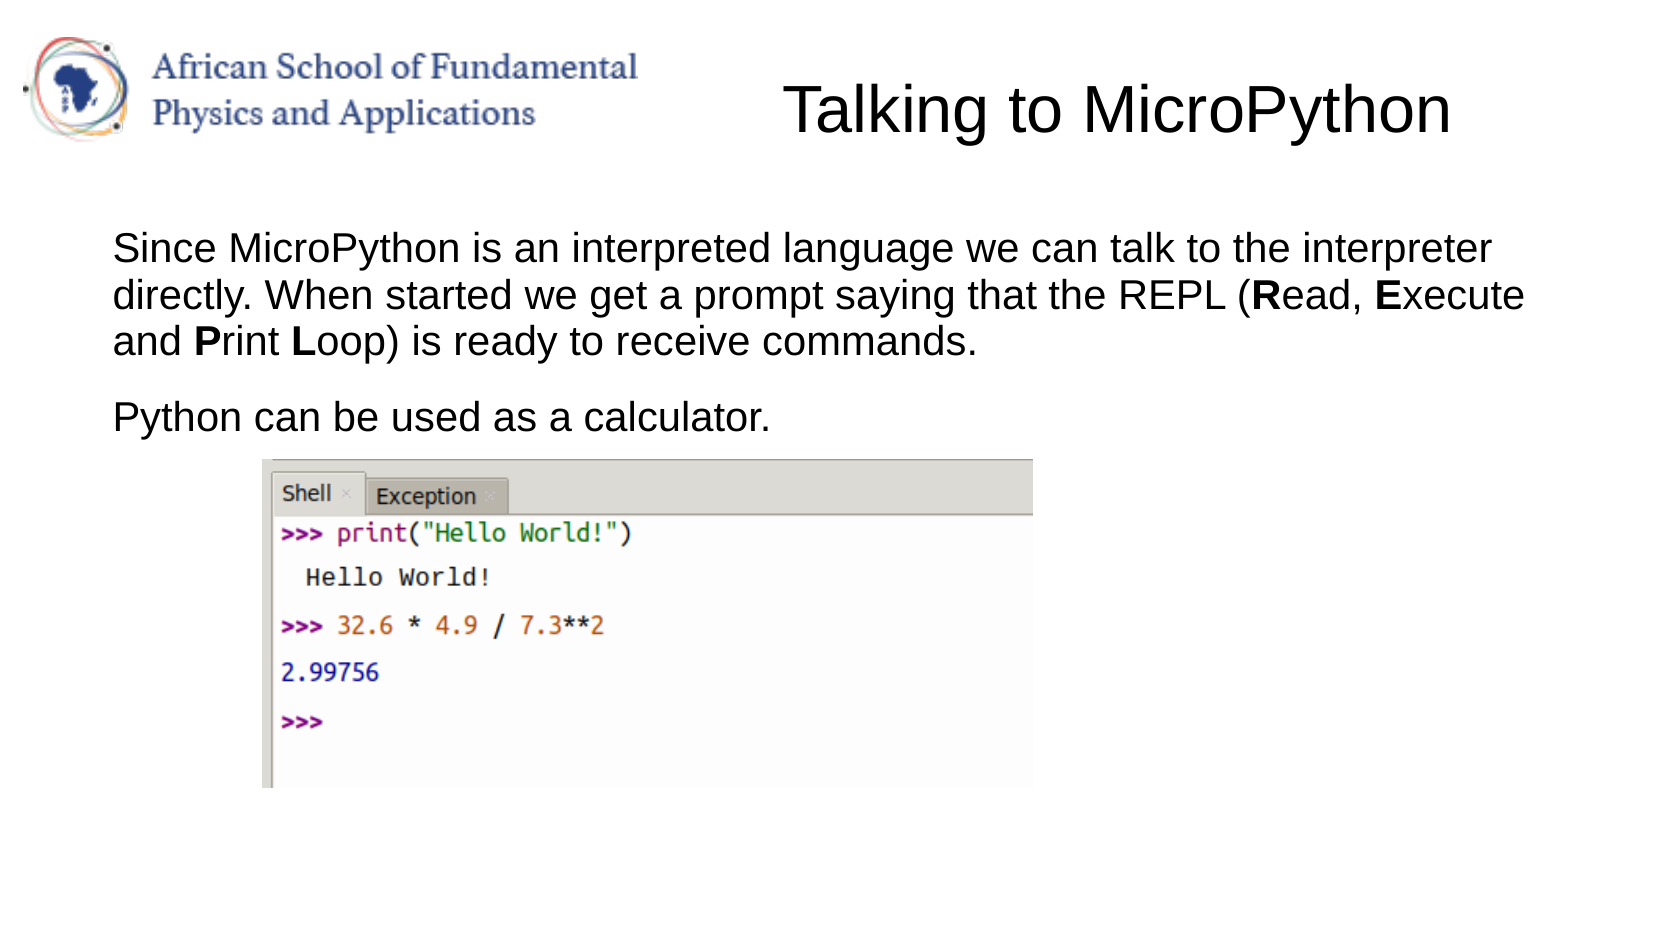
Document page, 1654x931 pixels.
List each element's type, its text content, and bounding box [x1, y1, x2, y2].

picture [262, 459, 1033, 788]
title Talking to MicroPython [679, 32, 1576, 188]
picture [23, 37, 638, 142]
list Since MicroPython is an interpreted language we can talk to the interpreter directly. When started we get a prompt saying that the REPL (Read, Execute and Print Loop) is ready to receive commands. Python can be used as a calculator. [112, 225, 1601, 863]
